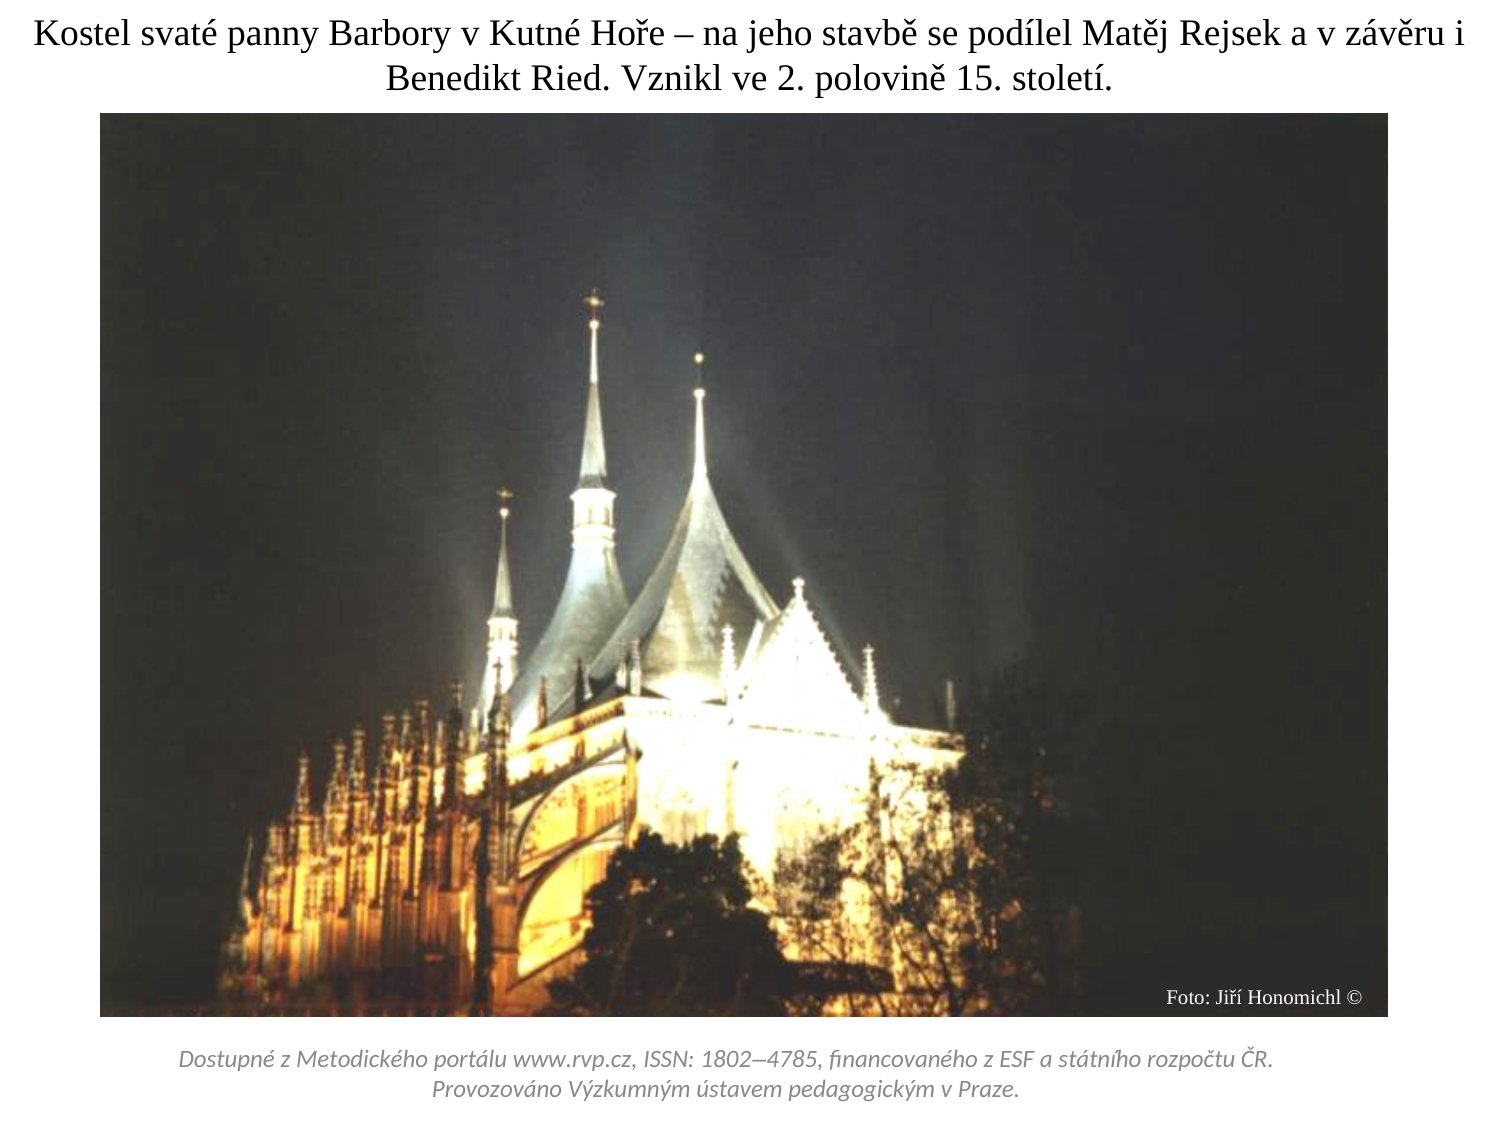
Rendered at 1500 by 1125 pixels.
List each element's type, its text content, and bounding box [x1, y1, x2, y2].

text_box Dostupné z Metodického portálu www.rvp.cz, ISSN: 1802–4785, financovaného z ESF a státního rozpočtu ČR. Provozováno Výzkumným ústavem pedagogickým v Praze. [105, 1042, 1348, 1103]
picture [100, 113, 1388, 1017]
text_box Foto: Jiří Honomichl © [1151, 975, 1384, 1017]
text_box Kostel svaté panny Barbory v Kutné Hoře – na jeho stavbě se podílel Matěj Rejsek a v závěru i Benedikt Ried. Vznikl ve 2. polovině 15. století. [0, 0, 1500, 106]
